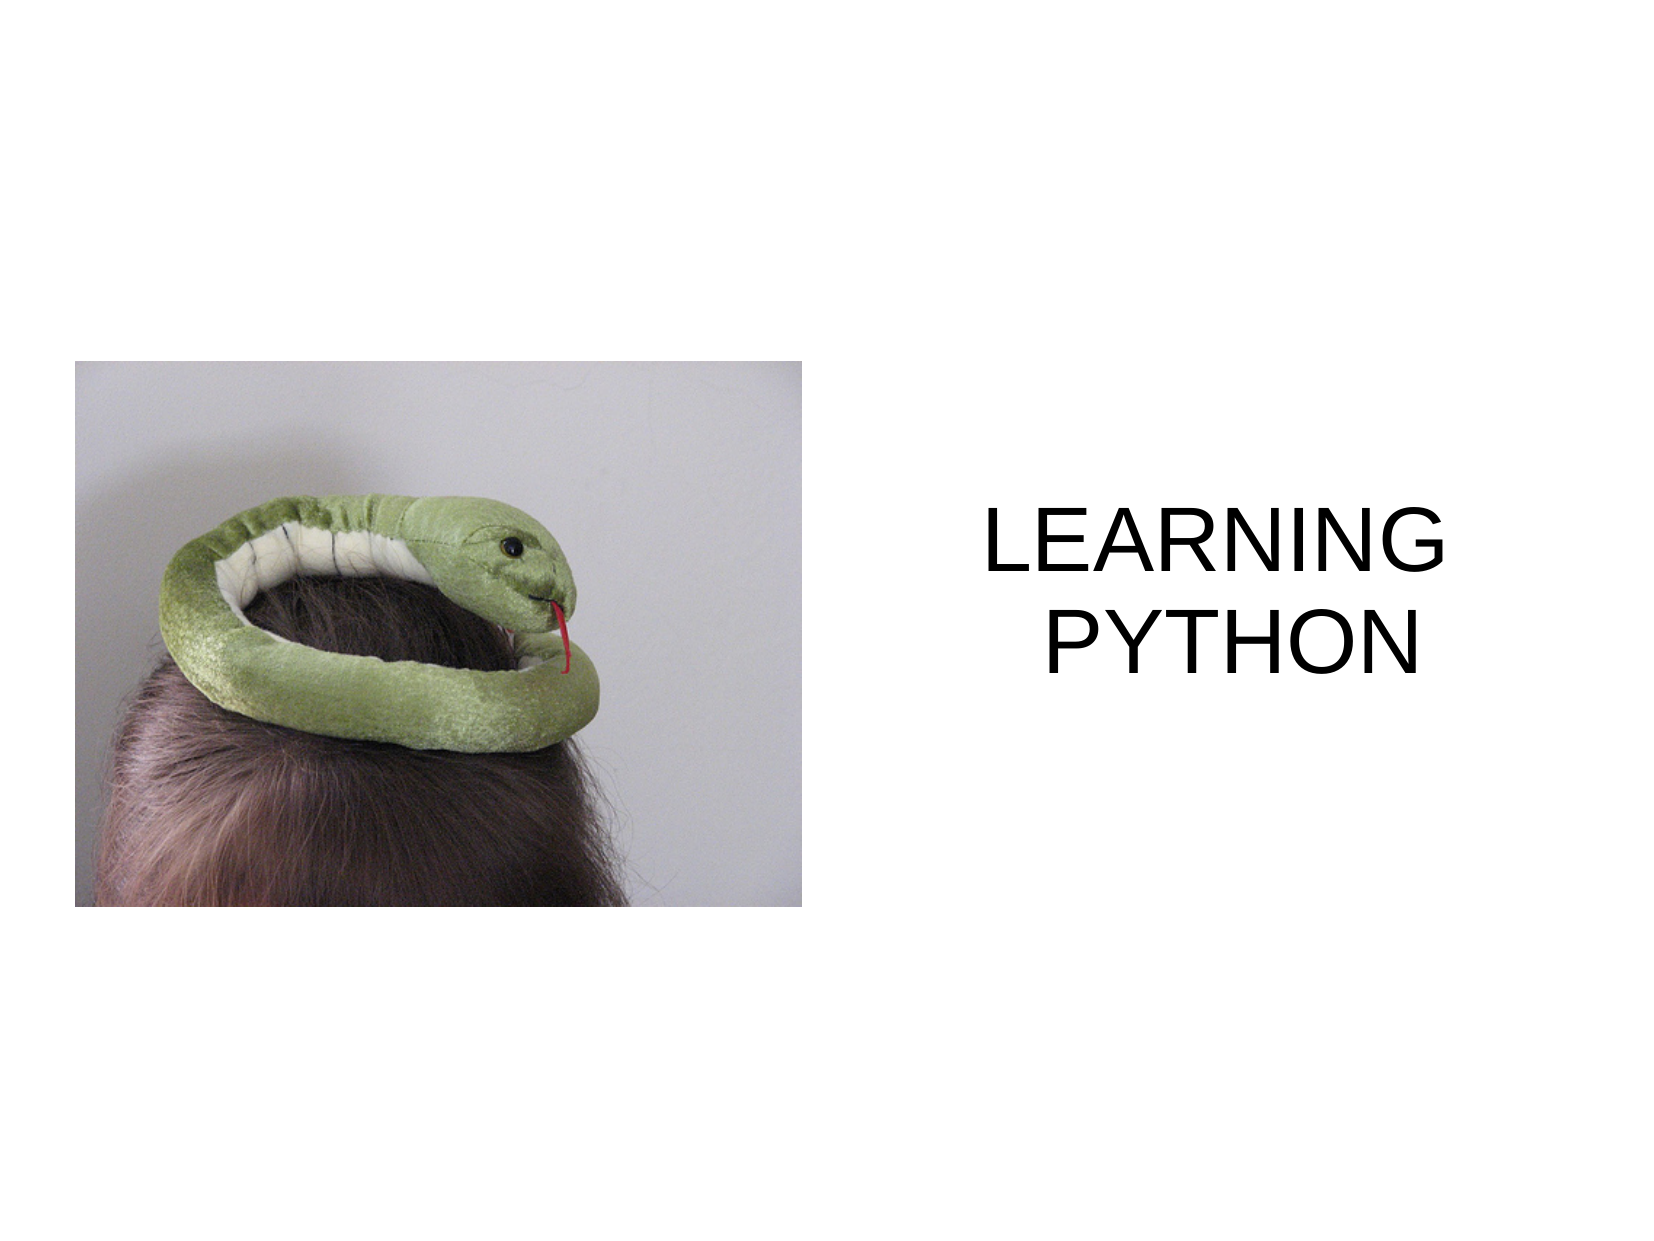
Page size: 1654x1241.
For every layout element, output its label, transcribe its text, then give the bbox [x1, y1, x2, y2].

picture [75, 361, 802, 907]
title LEARNING PYTHON [825, 56, 1571, 1126]
